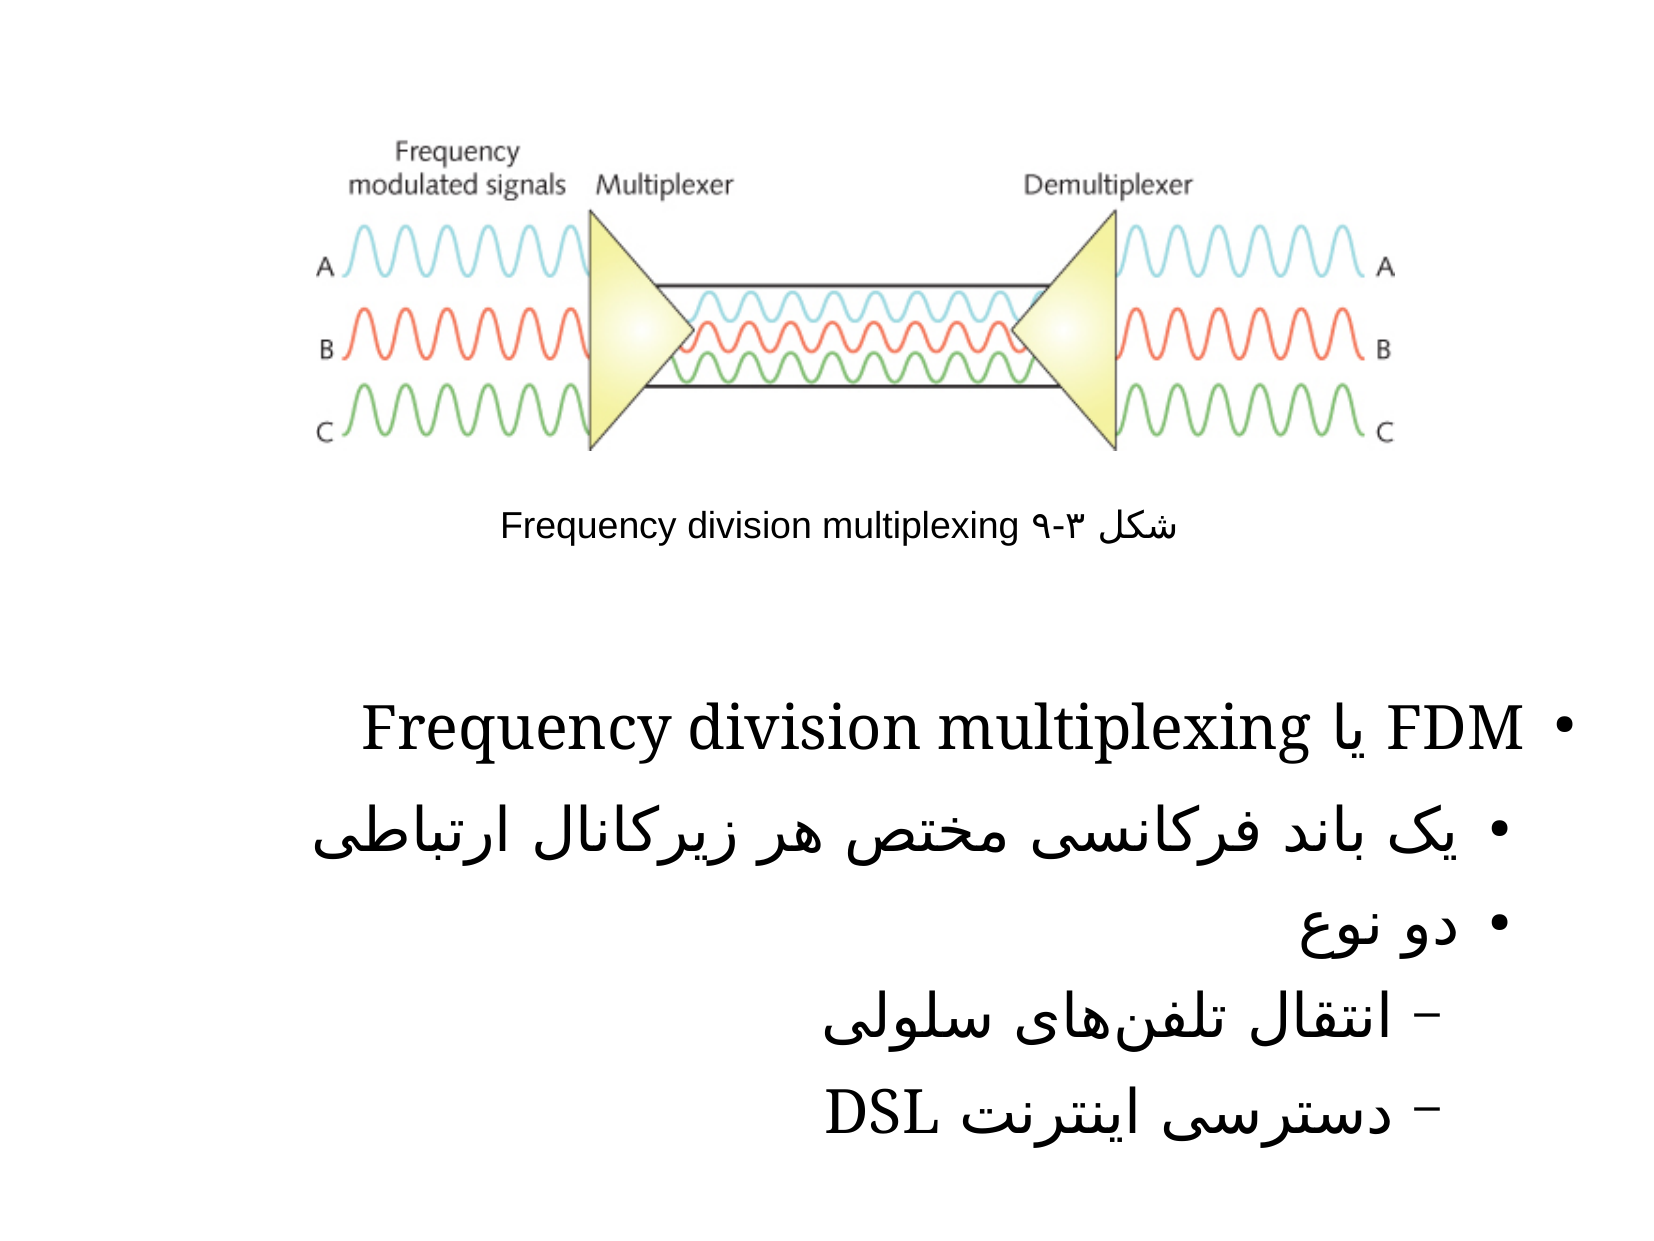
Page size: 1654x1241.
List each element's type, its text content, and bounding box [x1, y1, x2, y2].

picture [316, 137, 1395, 451]
text_box شکل ۳-۹ Frequency division multiplexing [303, 493, 1229, 555]
list FDM یا Frequency division multiplexing یک باند فرکانسی مختص هر زیرکانال ارتباطی دو نوع انتقال تلفن‌های سلولی دسترسی اینترنت DSL [101, 684, 1591, 1156]
